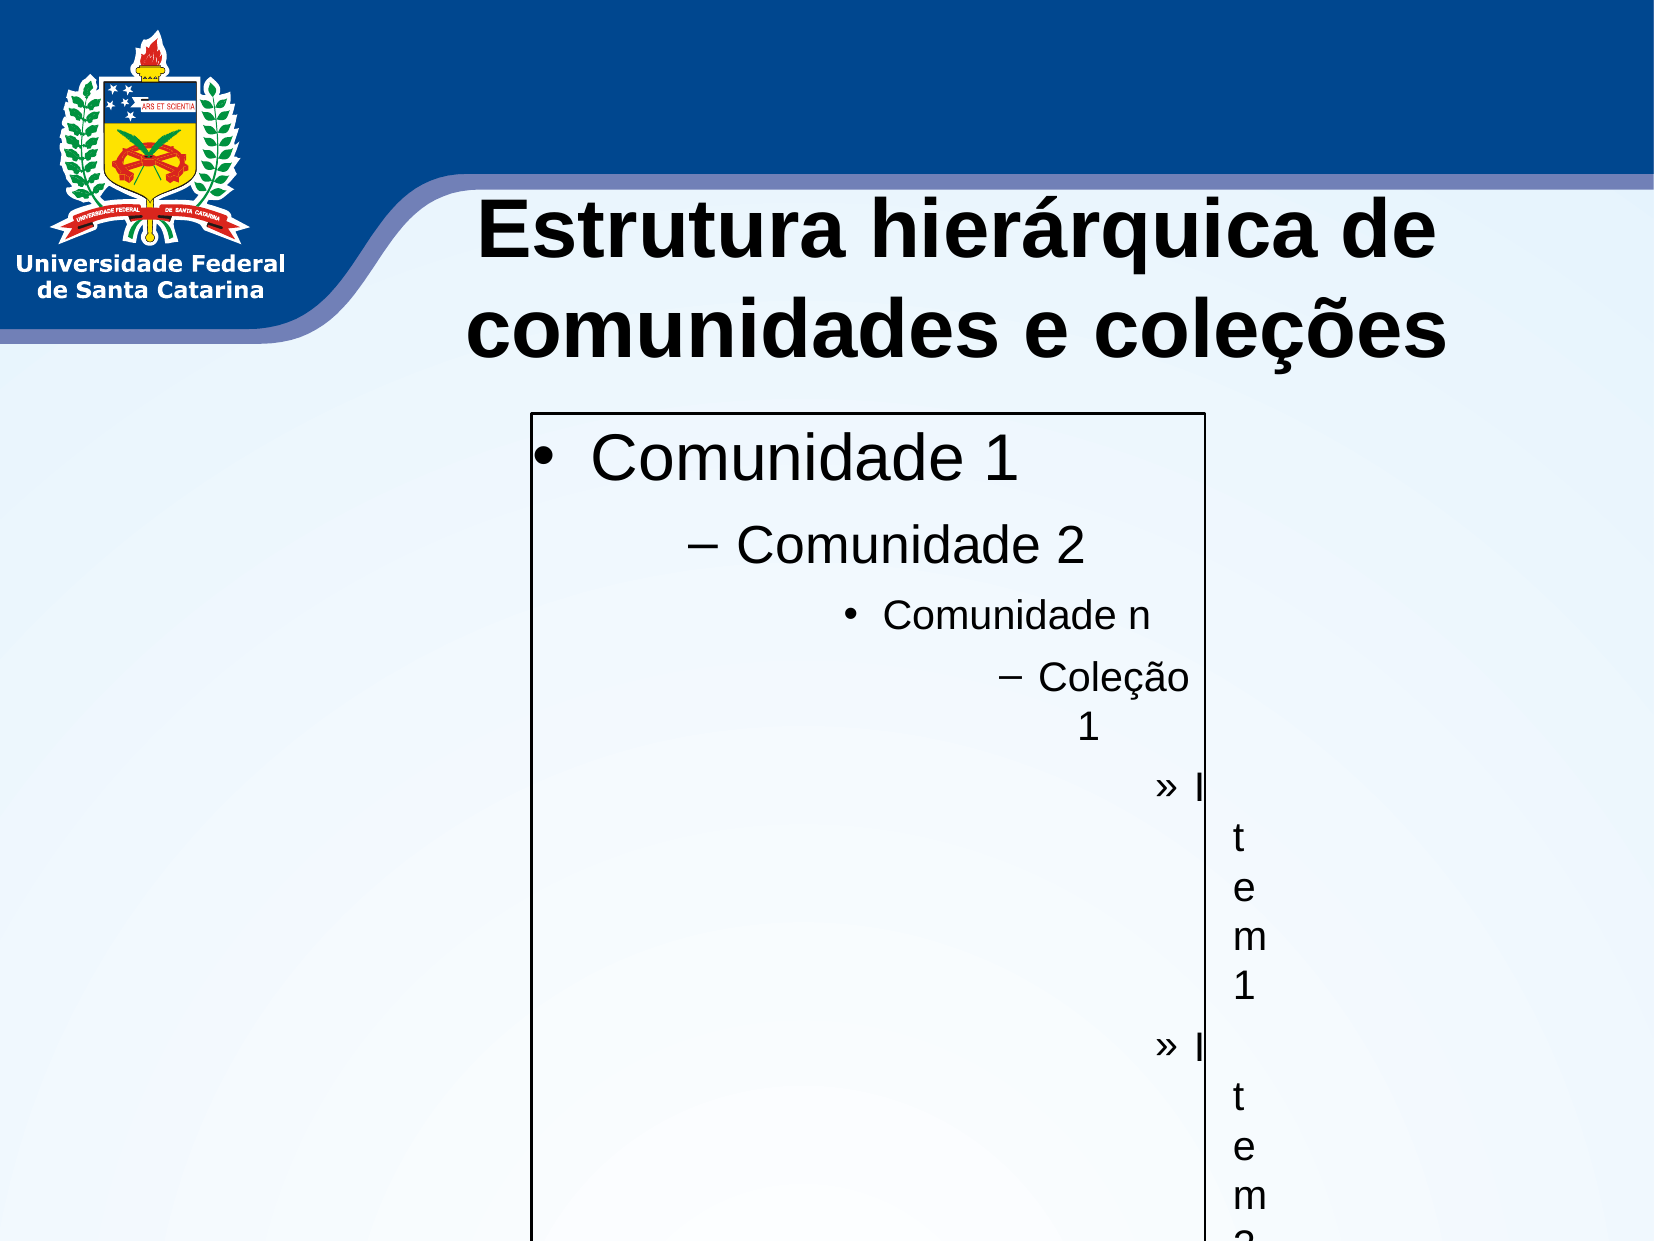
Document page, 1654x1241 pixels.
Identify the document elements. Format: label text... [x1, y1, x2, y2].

list Comunidade 1 Comunidade 2 Comunidade n Coleção 1 Item1 Item2 ... Item n Coleção 2 ... Coleção n [531, 413, 1205, 1184]
title Estrutura hierárquica de comunidades e coleções [213, 170, 1654, 378]
